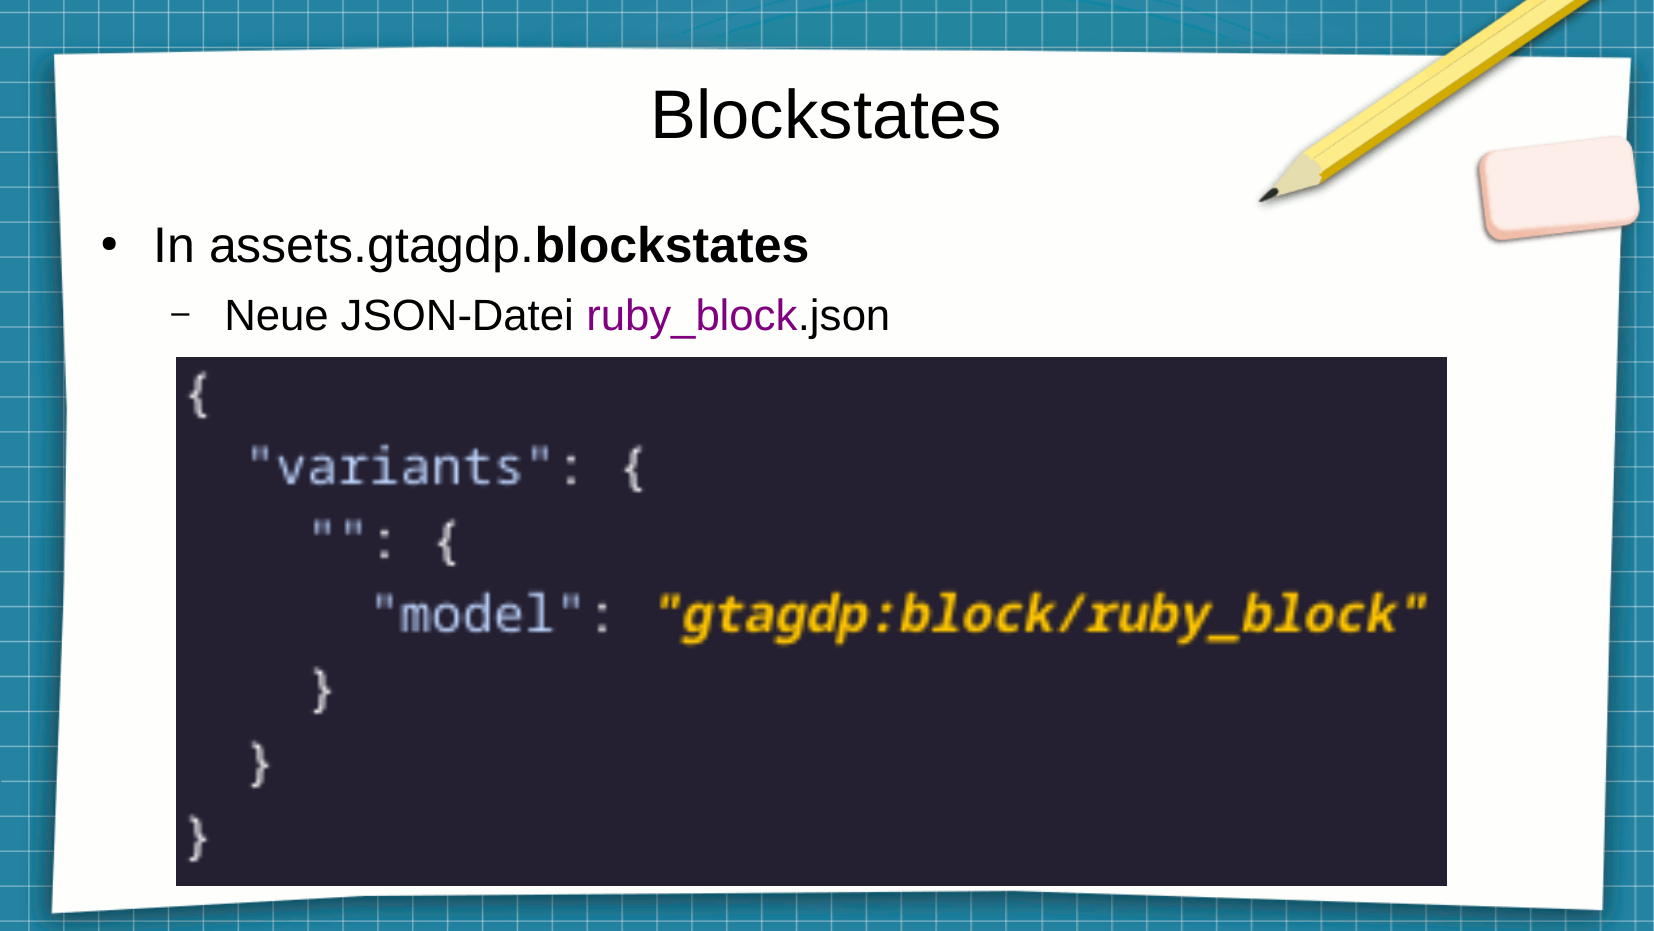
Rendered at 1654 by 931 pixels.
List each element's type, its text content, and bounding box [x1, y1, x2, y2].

picture [0, 0, 1654, 931]
title Blockstates [82, 37, 1571, 193]
list In assets.gtagdp.blockstates Neue JSON-Datei ruby_block.json [82, 217, 1571, 758]
